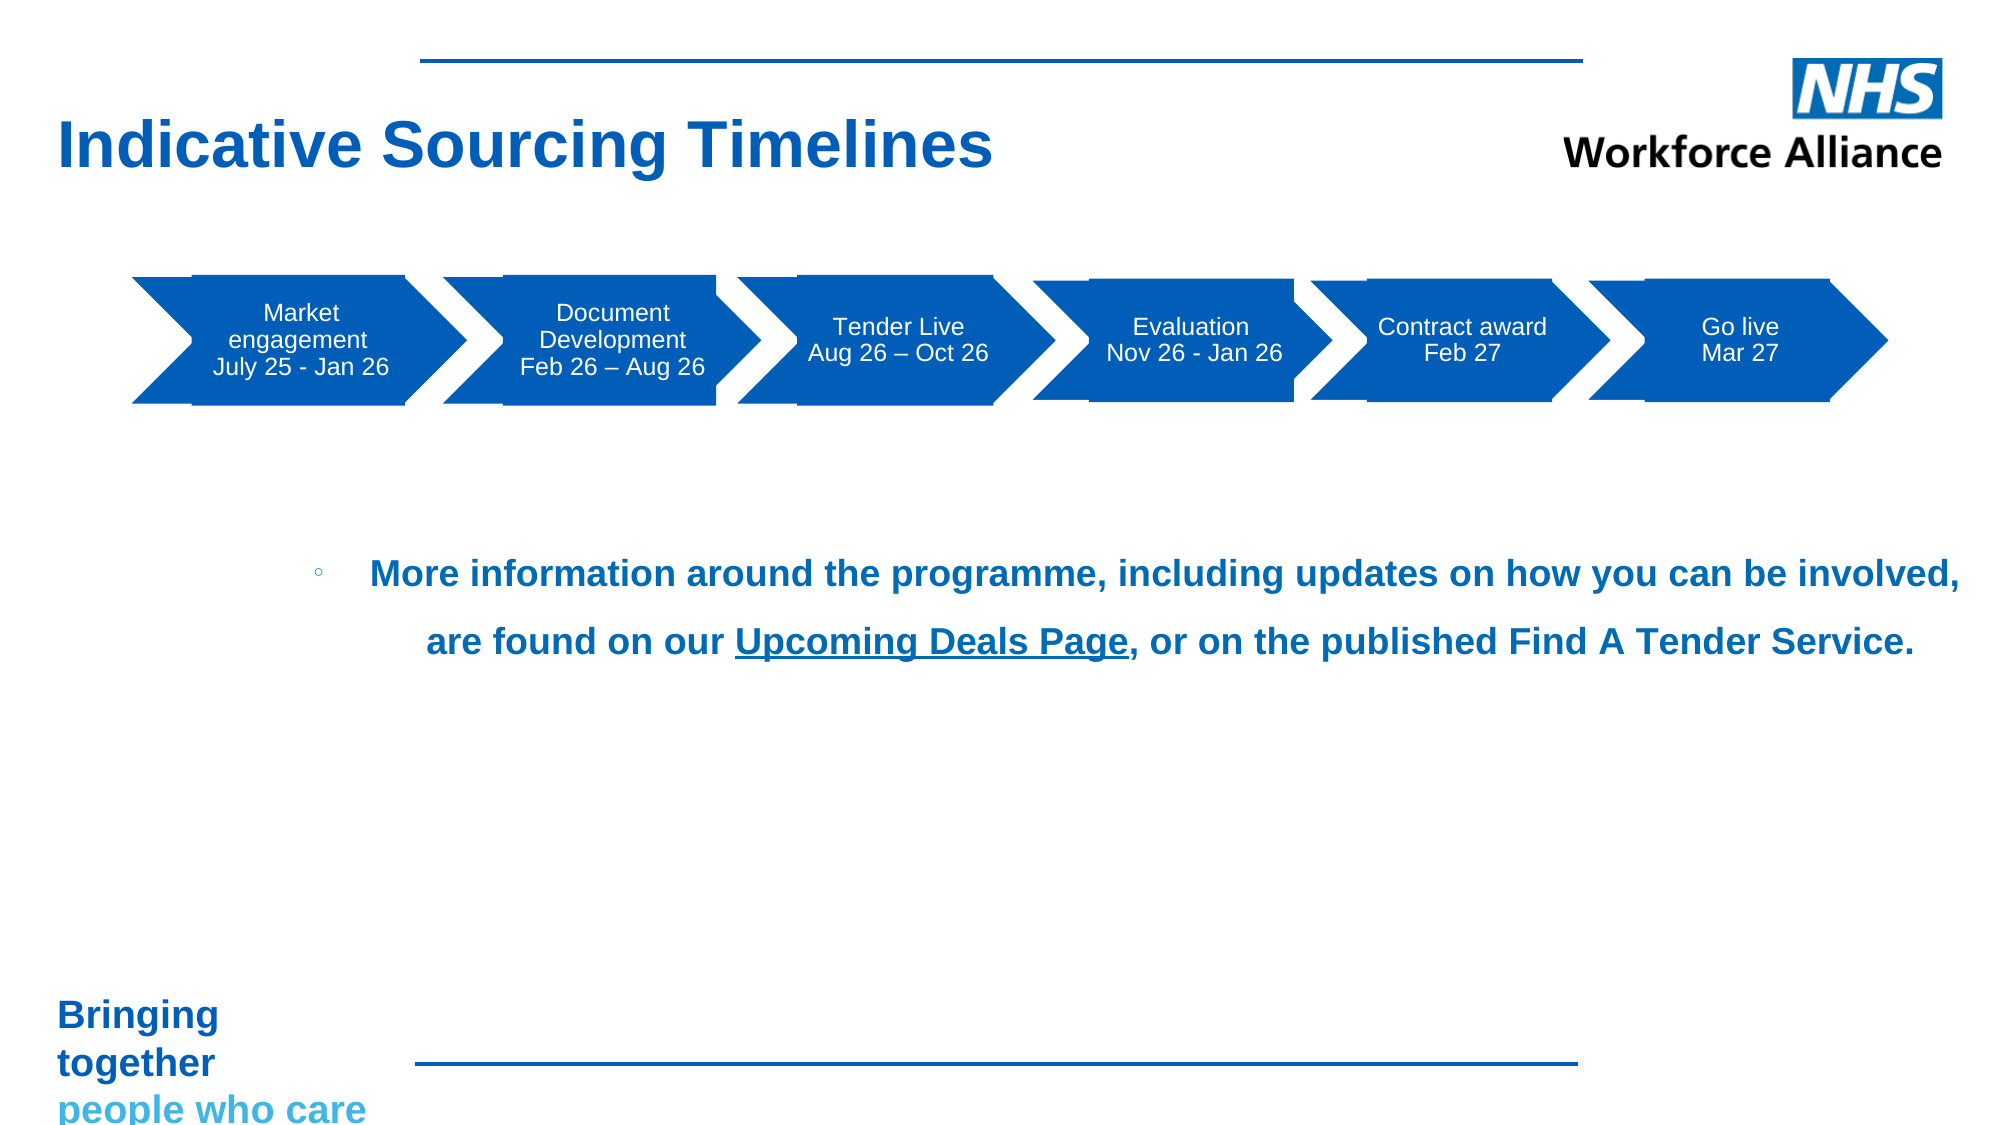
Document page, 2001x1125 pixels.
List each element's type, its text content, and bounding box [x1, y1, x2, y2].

text_box [1027, 341, 1088, 403]
text_box [1553, 279, 1614, 402]
text_box Market engagement July 25 - Jan 26 [191, 274, 405, 406]
text_box [717, 292, 765, 388]
text_box [731, 274, 797, 406]
text_box [994, 275, 1059, 406]
text_box [1830, 278, 1892, 402]
text_box [1305, 278, 1366, 340]
text_box Tender Live Aug 26 – Oct 26 [797, 274, 994, 406]
text_box [1027, 278, 1088, 340]
text_box Contract award Feb 27 [1366, 278, 1553, 403]
text_box [405, 275, 471, 406]
picture [1563, 59, 1943, 168]
text_box [437, 341, 502, 406]
text_box Bringing together people who care [56, 989, 382, 1069]
text_box More information around the programme, including updates on how you can be involved, are found on our Upcoming Deals Page, or on the published Find A Tender Service. [126, 488, 1962, 722]
text_box Evaluation Nov 26 - Jan 26 [1088, 278, 1294, 403]
text_box [437, 274, 502, 340]
text_box Go live Mar 27 [1644, 278, 1830, 403]
text_box [1582, 278, 1644, 403]
text_box Document Development Feb 26 – Aug 26 [502, 274, 717, 406]
text_box [1305, 341, 1366, 403]
text_box [1294, 298, 1336, 383]
title Indicative Sourcing Timelines [56, 90, 1490, 182]
text_box [126, 274, 191, 406]
